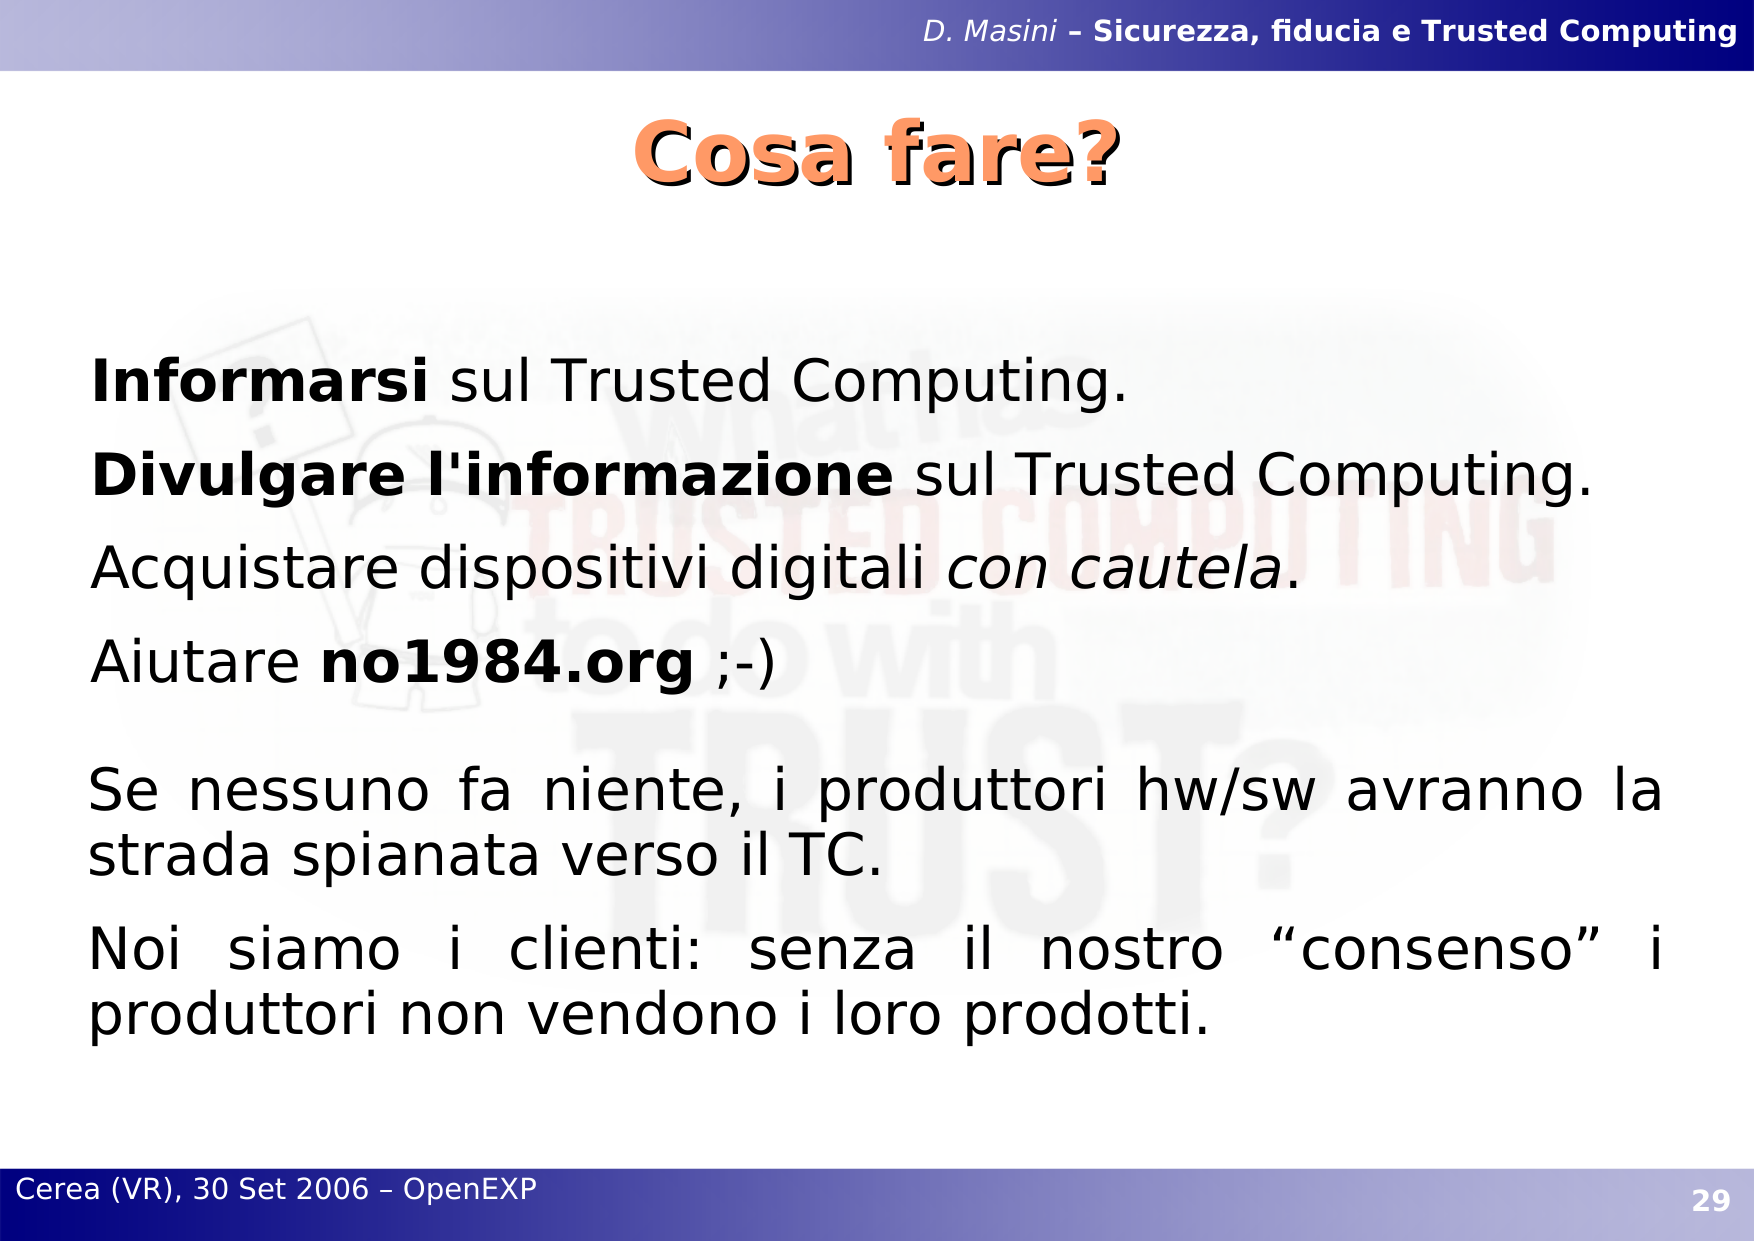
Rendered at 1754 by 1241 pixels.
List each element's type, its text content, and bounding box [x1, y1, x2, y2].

text_box <numero> [1641, 1185, 1732, 1223]
subtitle Informarsi sul Trusted Computing. Divulgare l'informazione sul Trusted Computing. Acquistare dispositivi digitali con cautela. Aiutare no1984.org ;-) Se nessuno fa niente, i produttori hw/sw avranno la strada spianata verso il TC. Noi siamo i clienti: senza il nostro “consenso” i produttori non vendono i loro prodotti. [87, 289, 1667, 1108]
picture [0, 0, 1754, 1241]
title Cosa fare? [87, 49, 1667, 257]
text_box D. Masini – Sicurezza, fiducia e Trusted Computing [602, 7, 1754, 63]
text_box Cerea (VR), 30 Set 2006 – OpenEXP [0, 1175, 1314, 1234]
